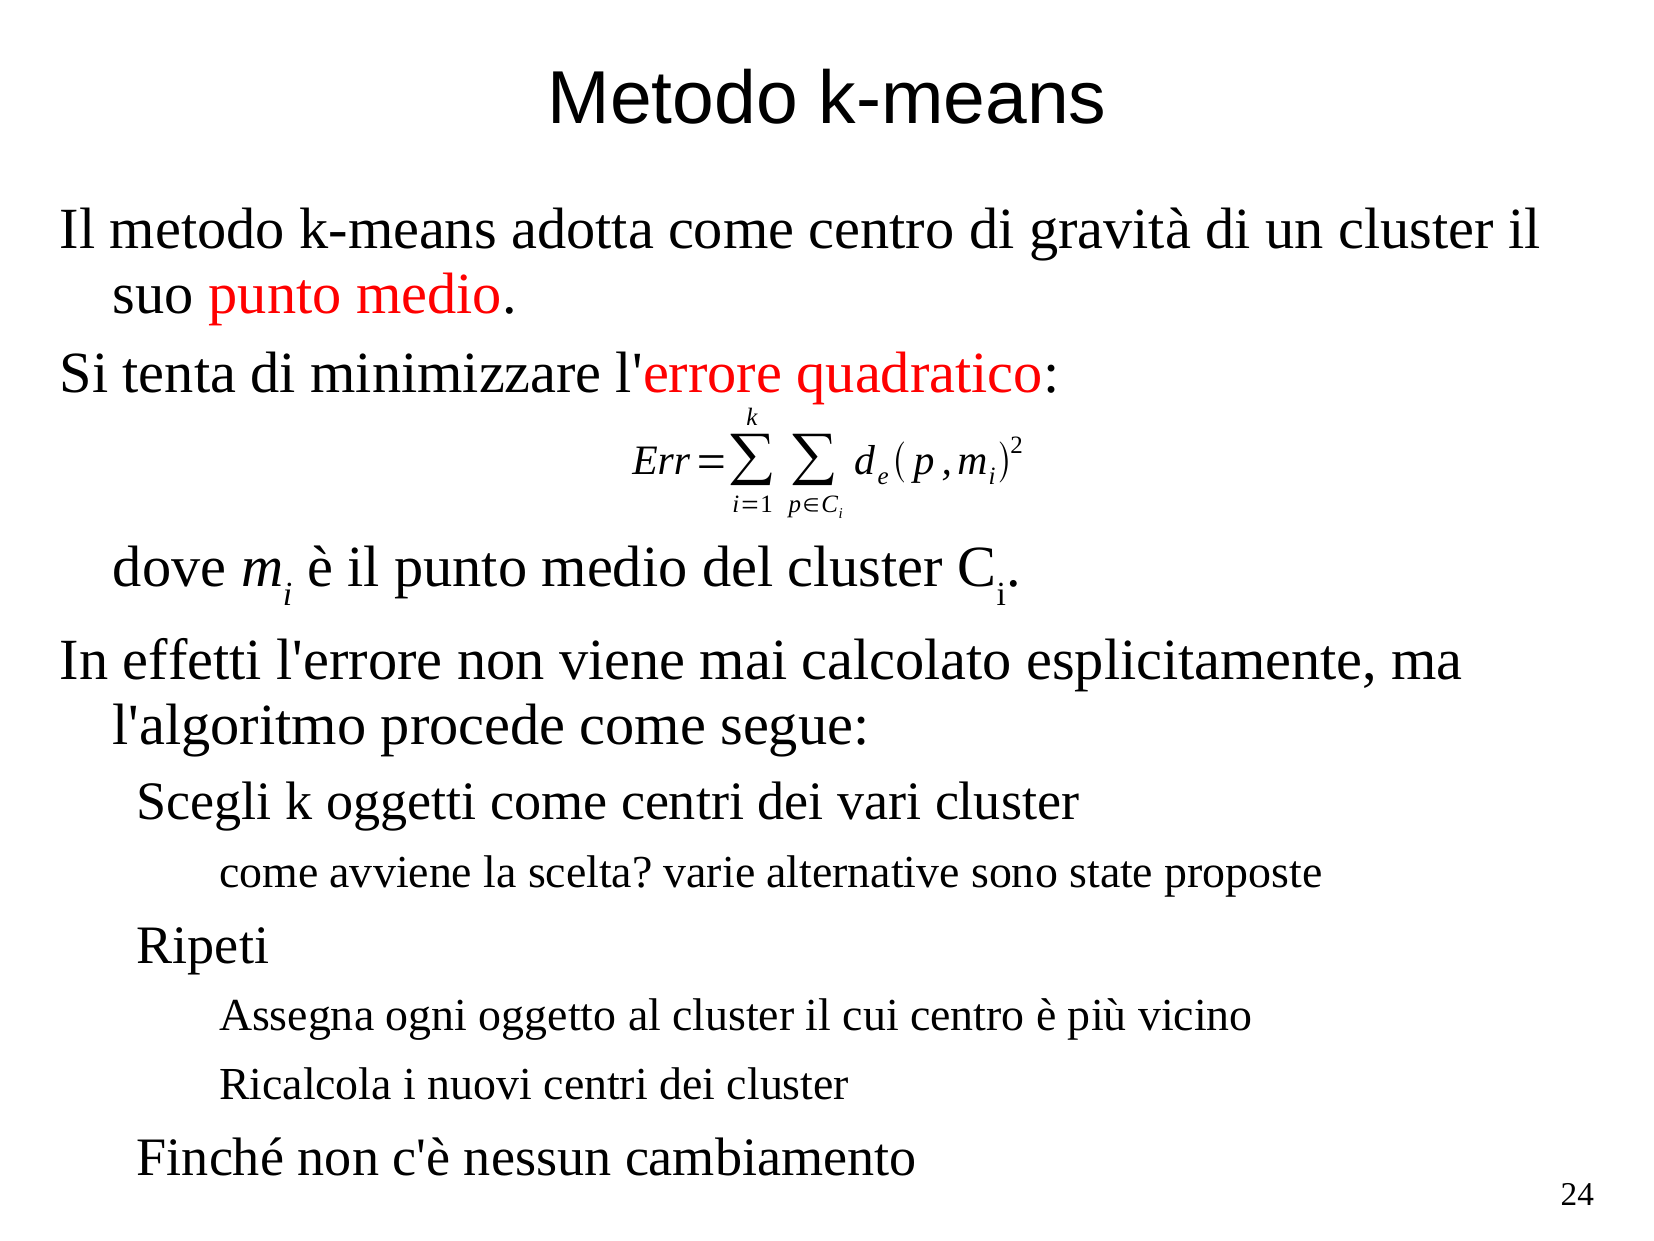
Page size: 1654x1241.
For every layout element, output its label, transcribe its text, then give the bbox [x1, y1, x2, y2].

list Il metodo k-means adotta come centro di gravità di un cluster il suo punto medio. Si tenta di minimizzare l'errore quadratico: dove mi è il punto medio del cluster Ci. In effetti l'errore non viene mai calcolato esplicitamente, ma l'algoritmo procede come segue: Scegli k oggetti come centri dei vari cluster come avviene la scelta? varie alternative sono state proposte Ripeti Assegna ogni oggetto al cluster il cui centro è più vicino Ricalcola i nuovi centri dei cluster Finché non c'è nessun cambiamento [42, 196, 1612, 1188]
title Metodo k-means [37, 30, 1617, 166]
chart [624, 401, 1030, 524]
